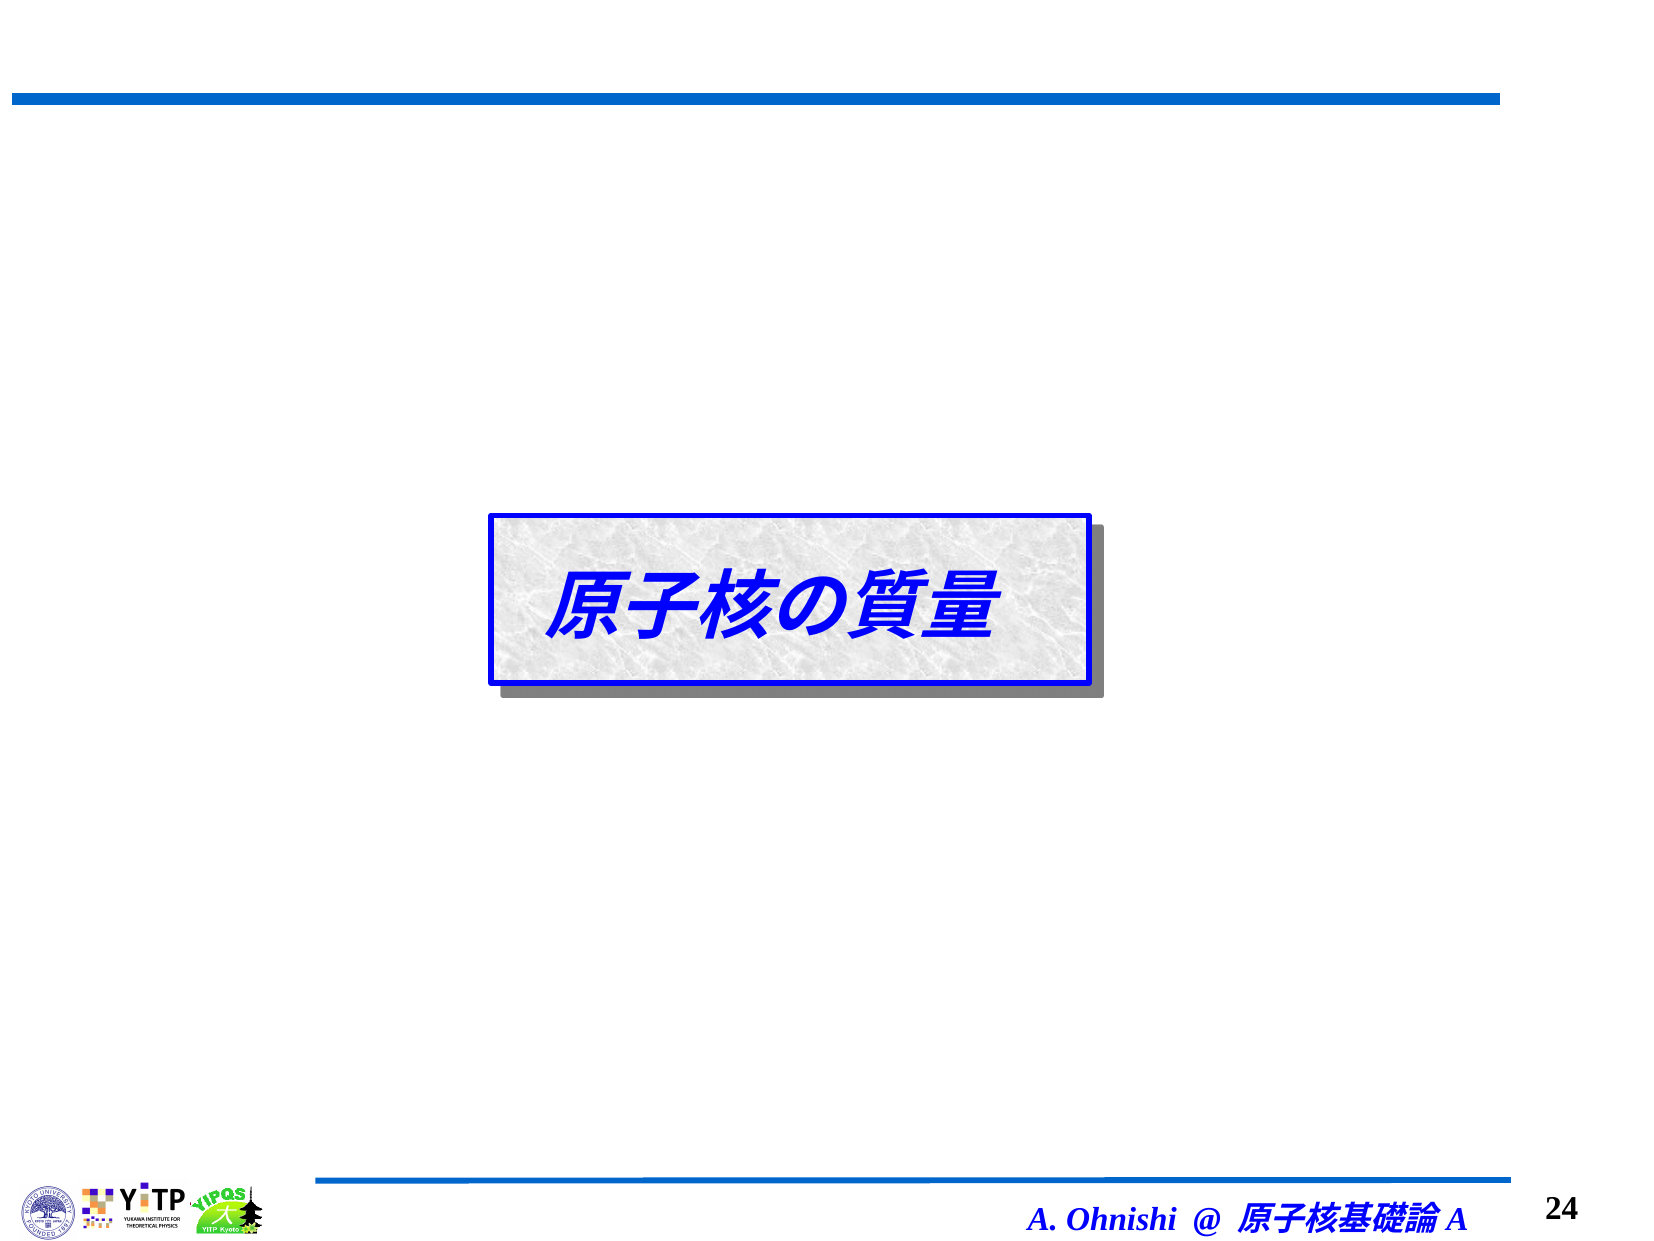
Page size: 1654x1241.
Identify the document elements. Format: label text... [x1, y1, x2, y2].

text_box 原子核の質量 [491, 515, 1089, 656]
picture [20, 1185, 76, 1241]
picture [77, 1179, 263, 1234]
picture [494, 656, 1086, 680]
